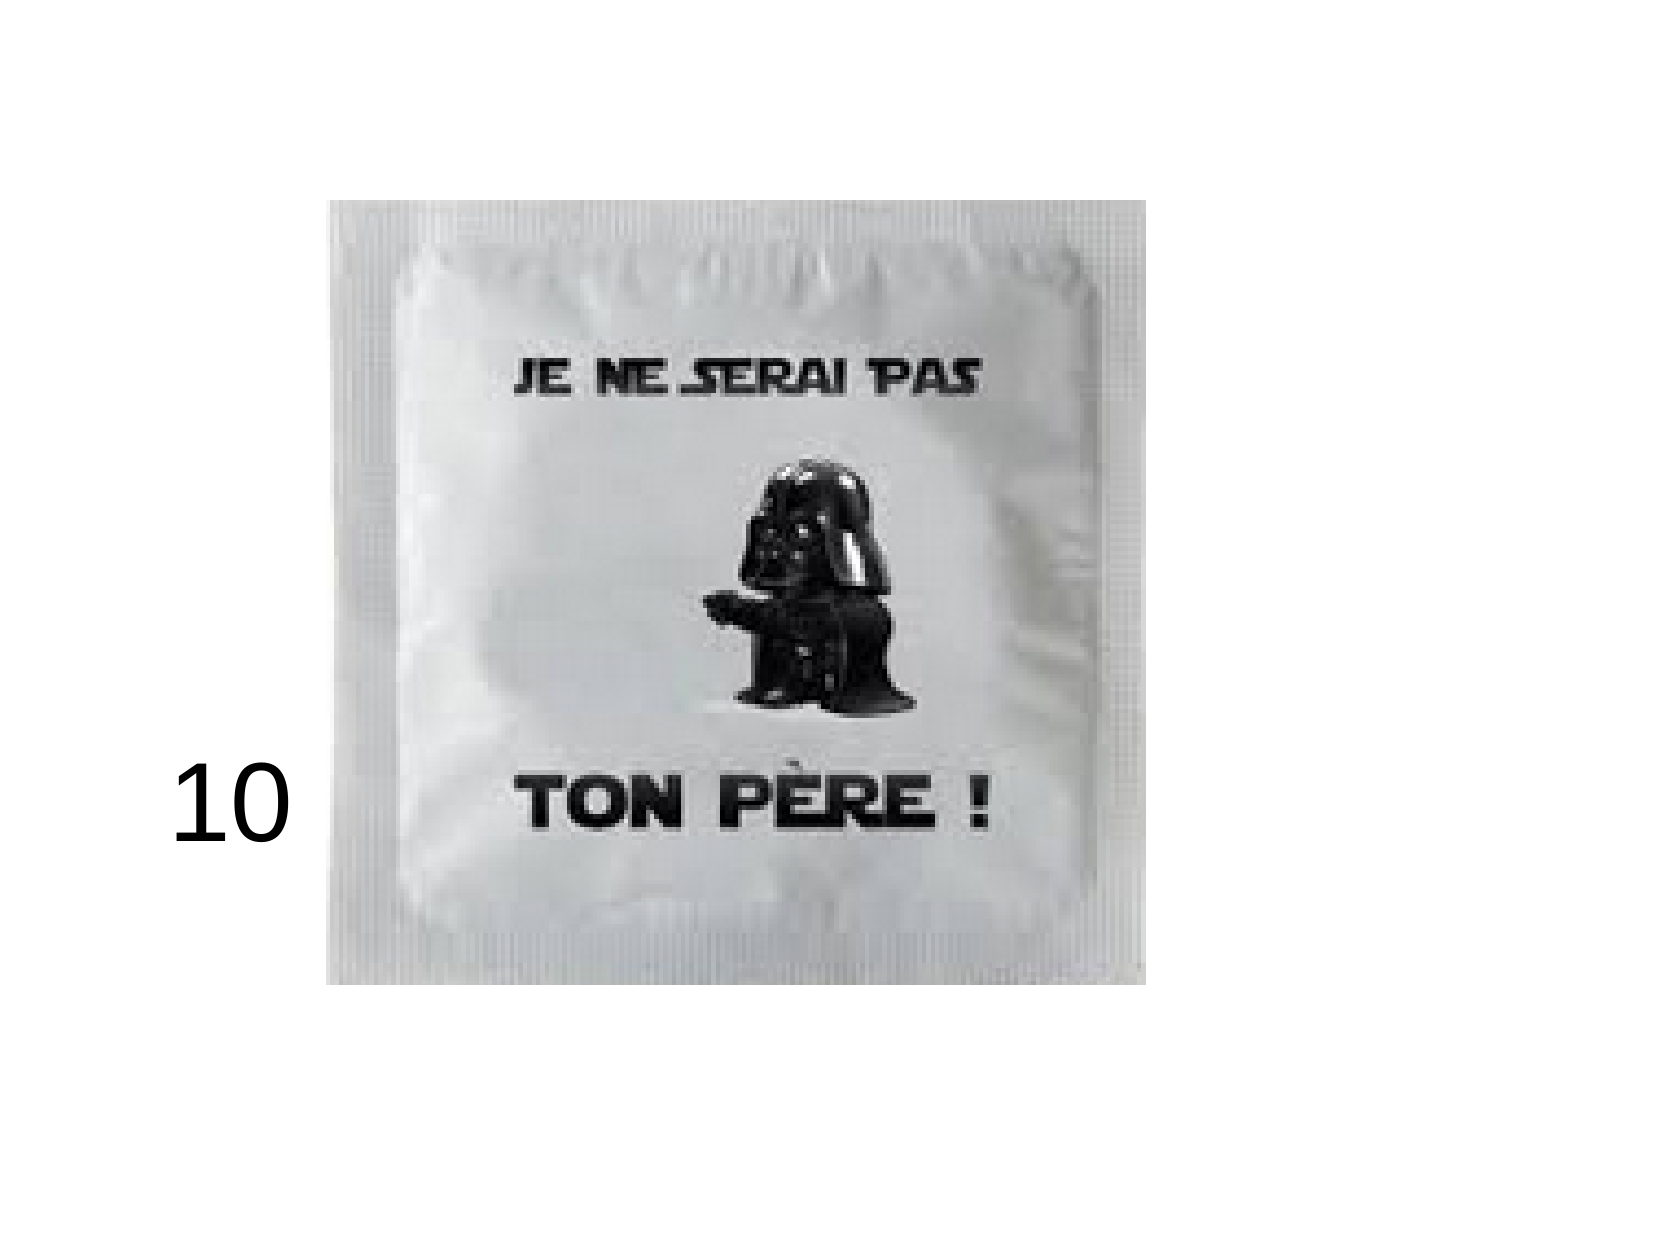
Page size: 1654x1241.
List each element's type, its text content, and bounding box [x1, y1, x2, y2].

text_box 10 [153, 732, 355, 873]
picture [326, 200, 1146, 999]
